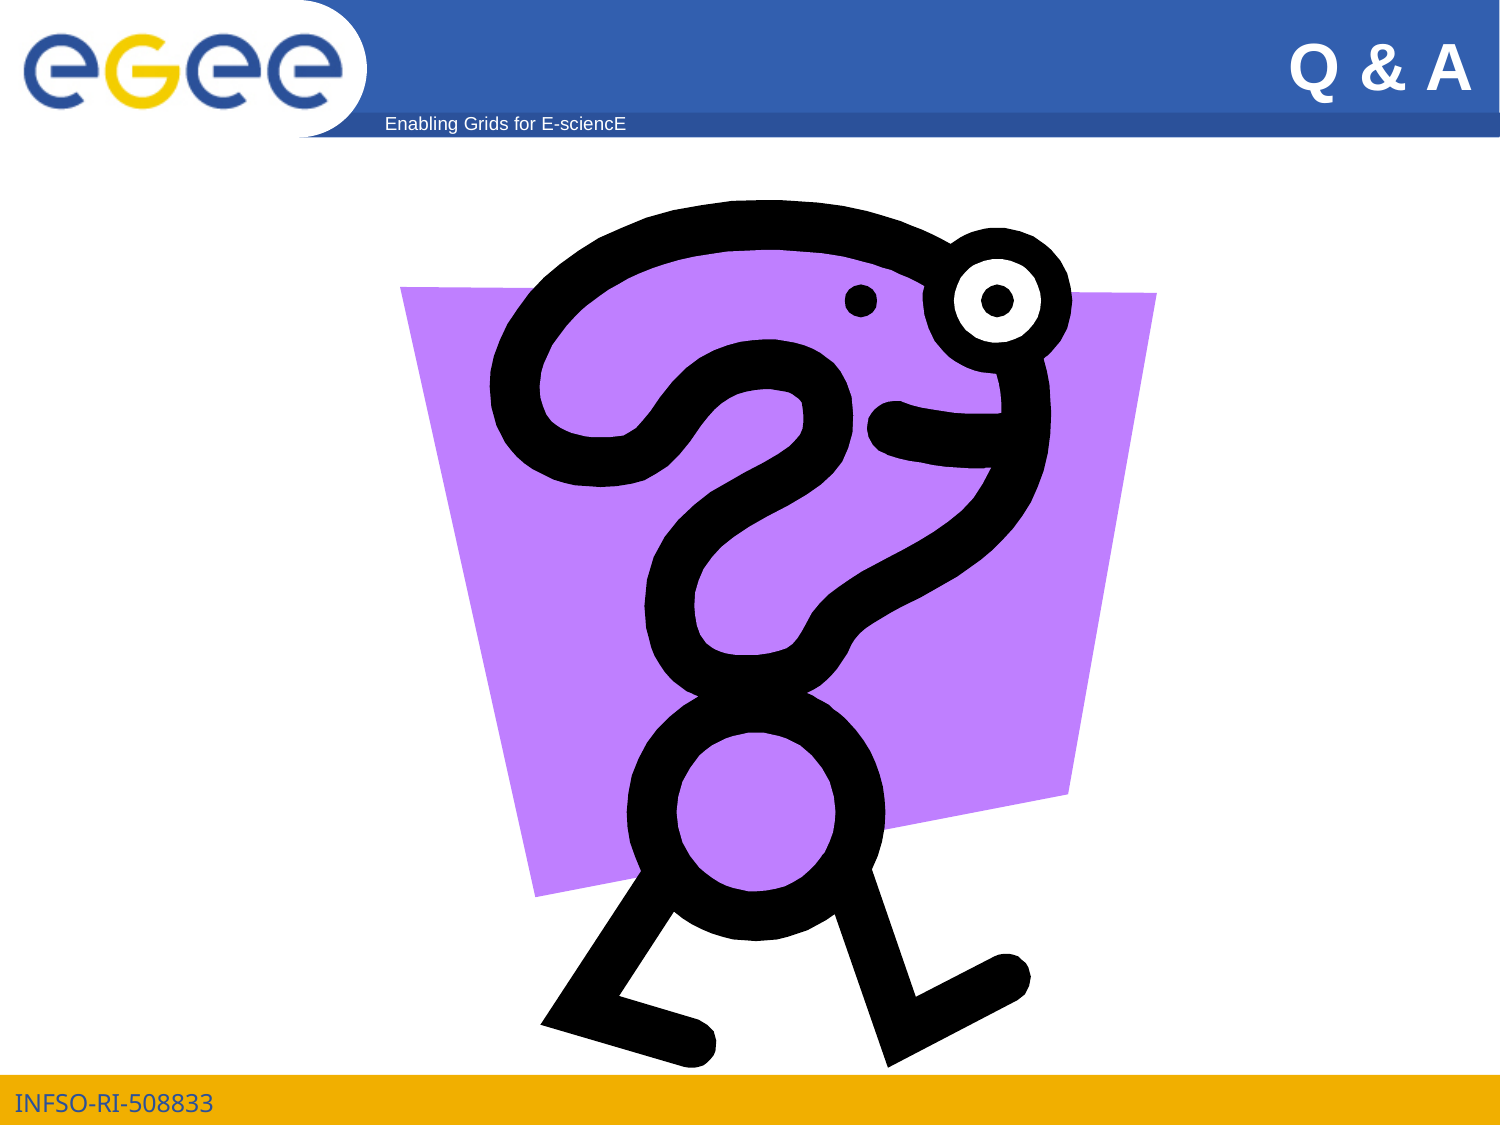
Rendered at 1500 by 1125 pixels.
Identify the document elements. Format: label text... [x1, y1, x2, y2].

picture [18, 30, 349, 112]
picture [400, 200, 1157, 1072]
title Q & A [369, 0, 1475, 195]
